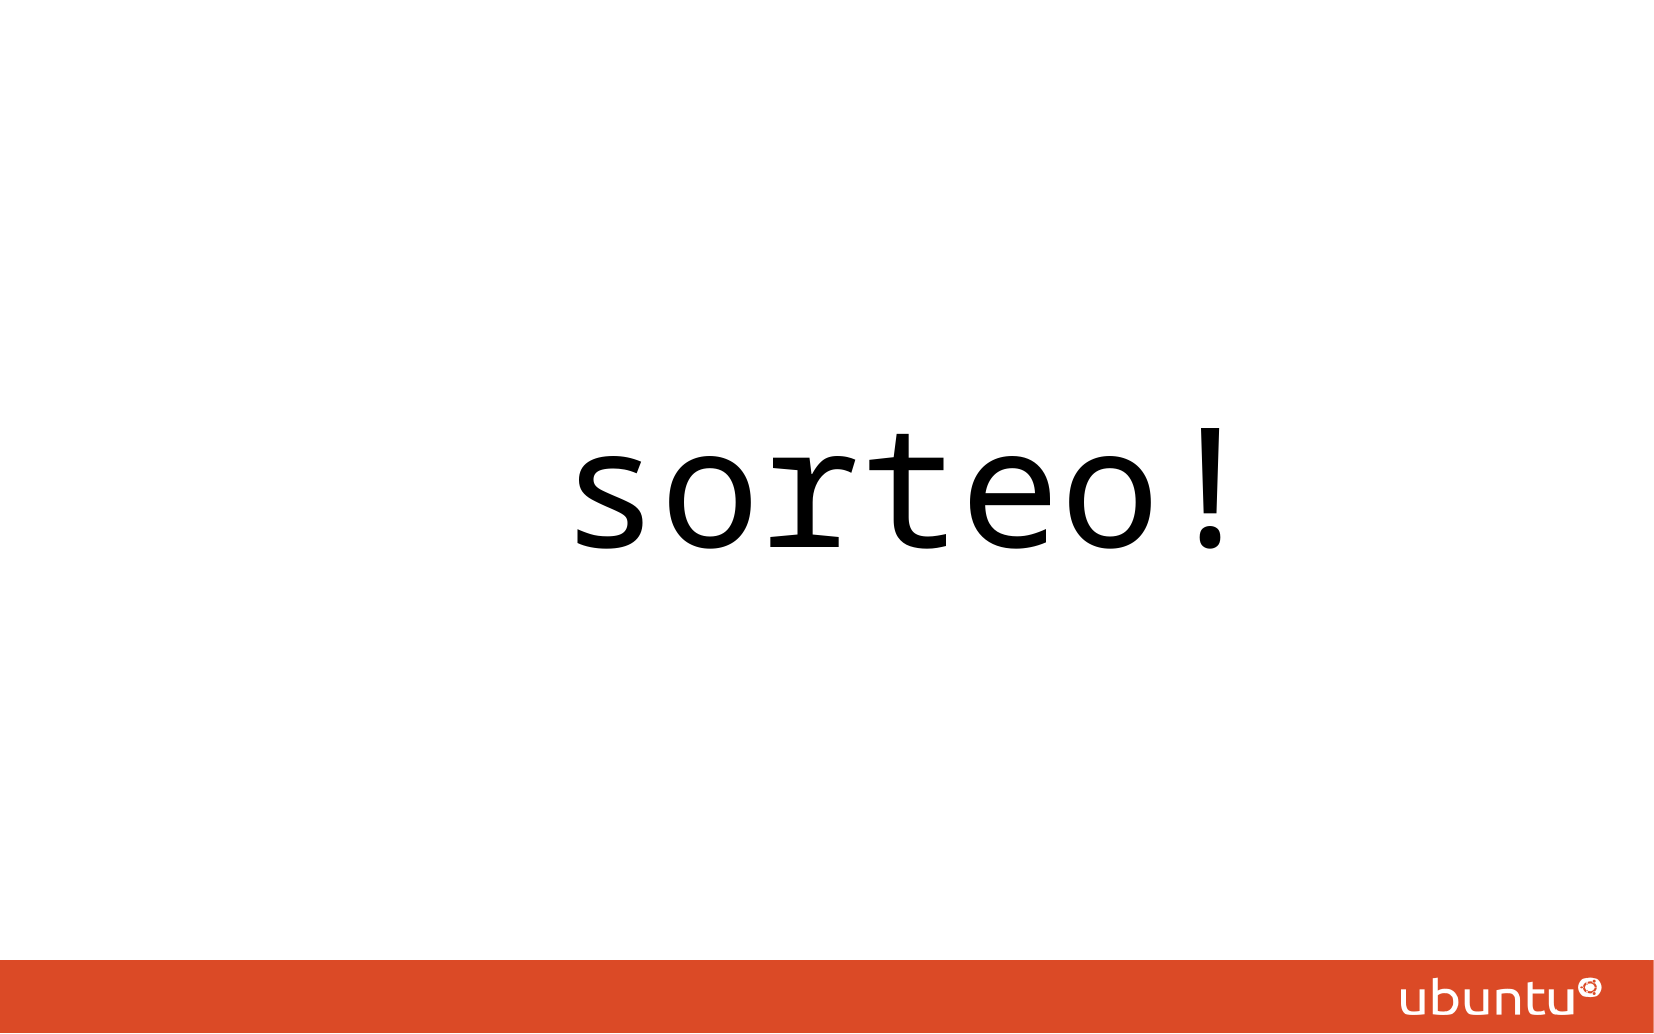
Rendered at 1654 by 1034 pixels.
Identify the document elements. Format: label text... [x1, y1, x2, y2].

picture [0, 960, 1654, 1033]
text_box sorteo! [545, 361, 1160, 544]
